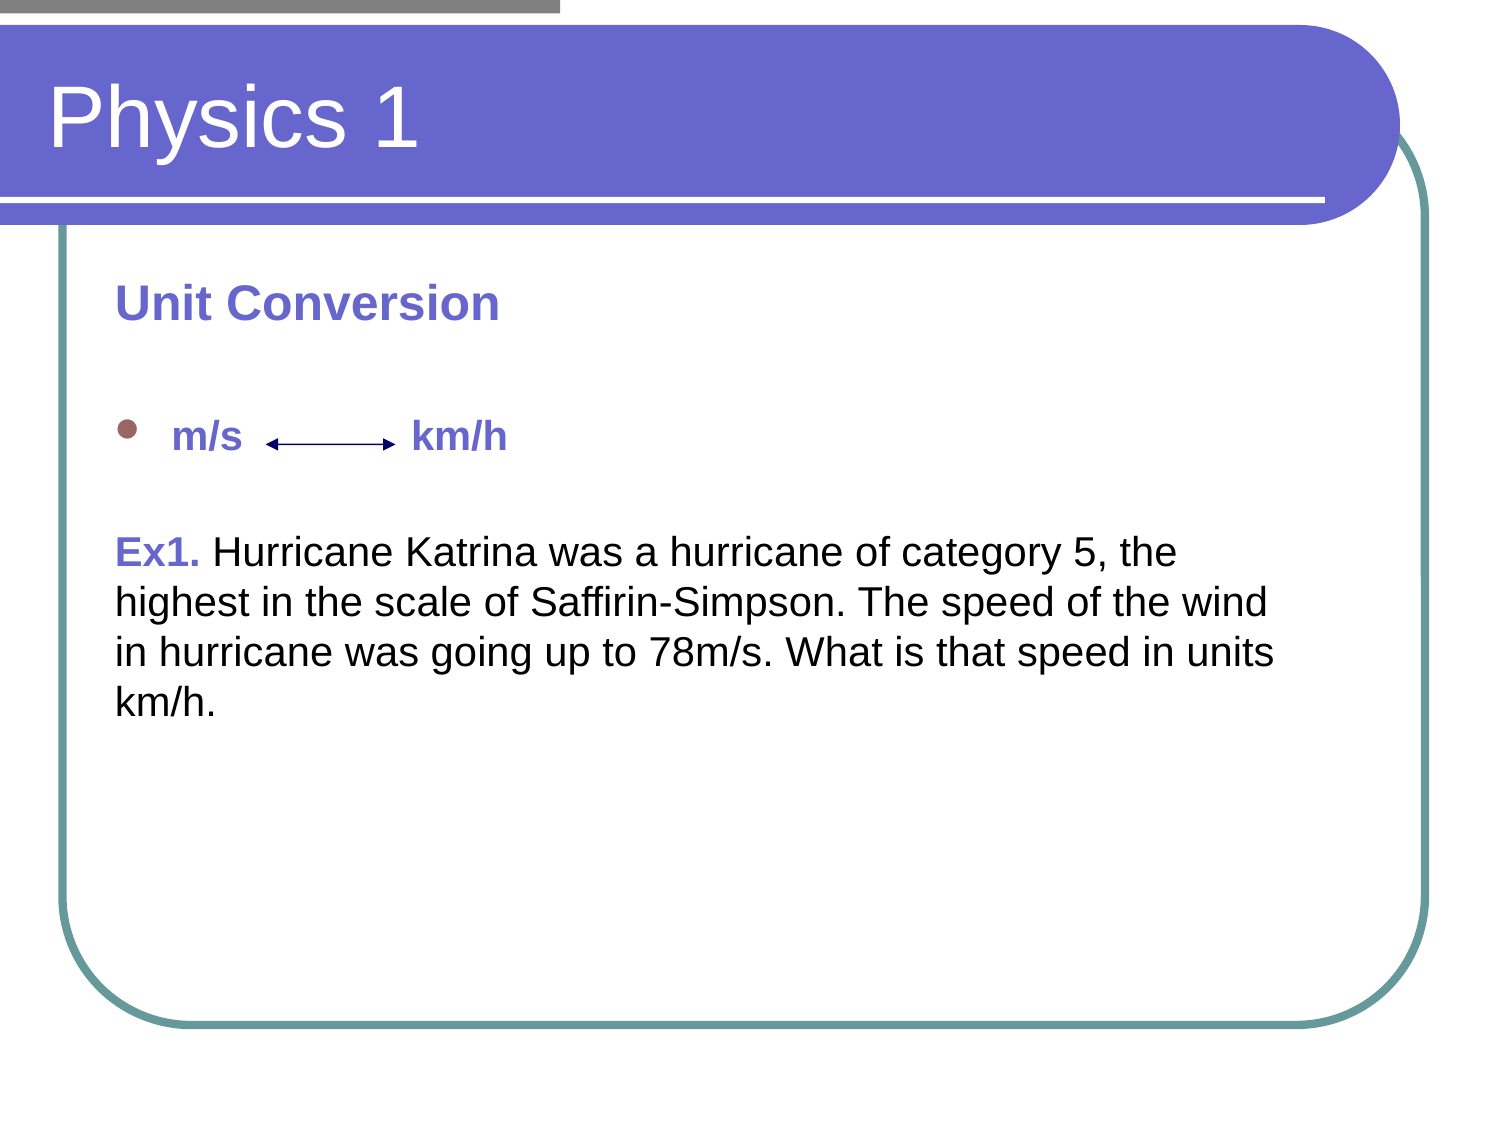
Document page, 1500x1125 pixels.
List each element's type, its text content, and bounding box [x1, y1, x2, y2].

title Physics 1 [32, 37, 1347, 188]
list Unit Conversion m/s km/h Ex1. Hurricane Katrina was a hurricane of category 5, the highest in the scale of Saffirin-Simpson. The speed of the wind in hurricane was going up to 78m/s. What is that speed in units km/h. [99, 262, 1317, 988]
text_box [0, 0, 561, 14]
